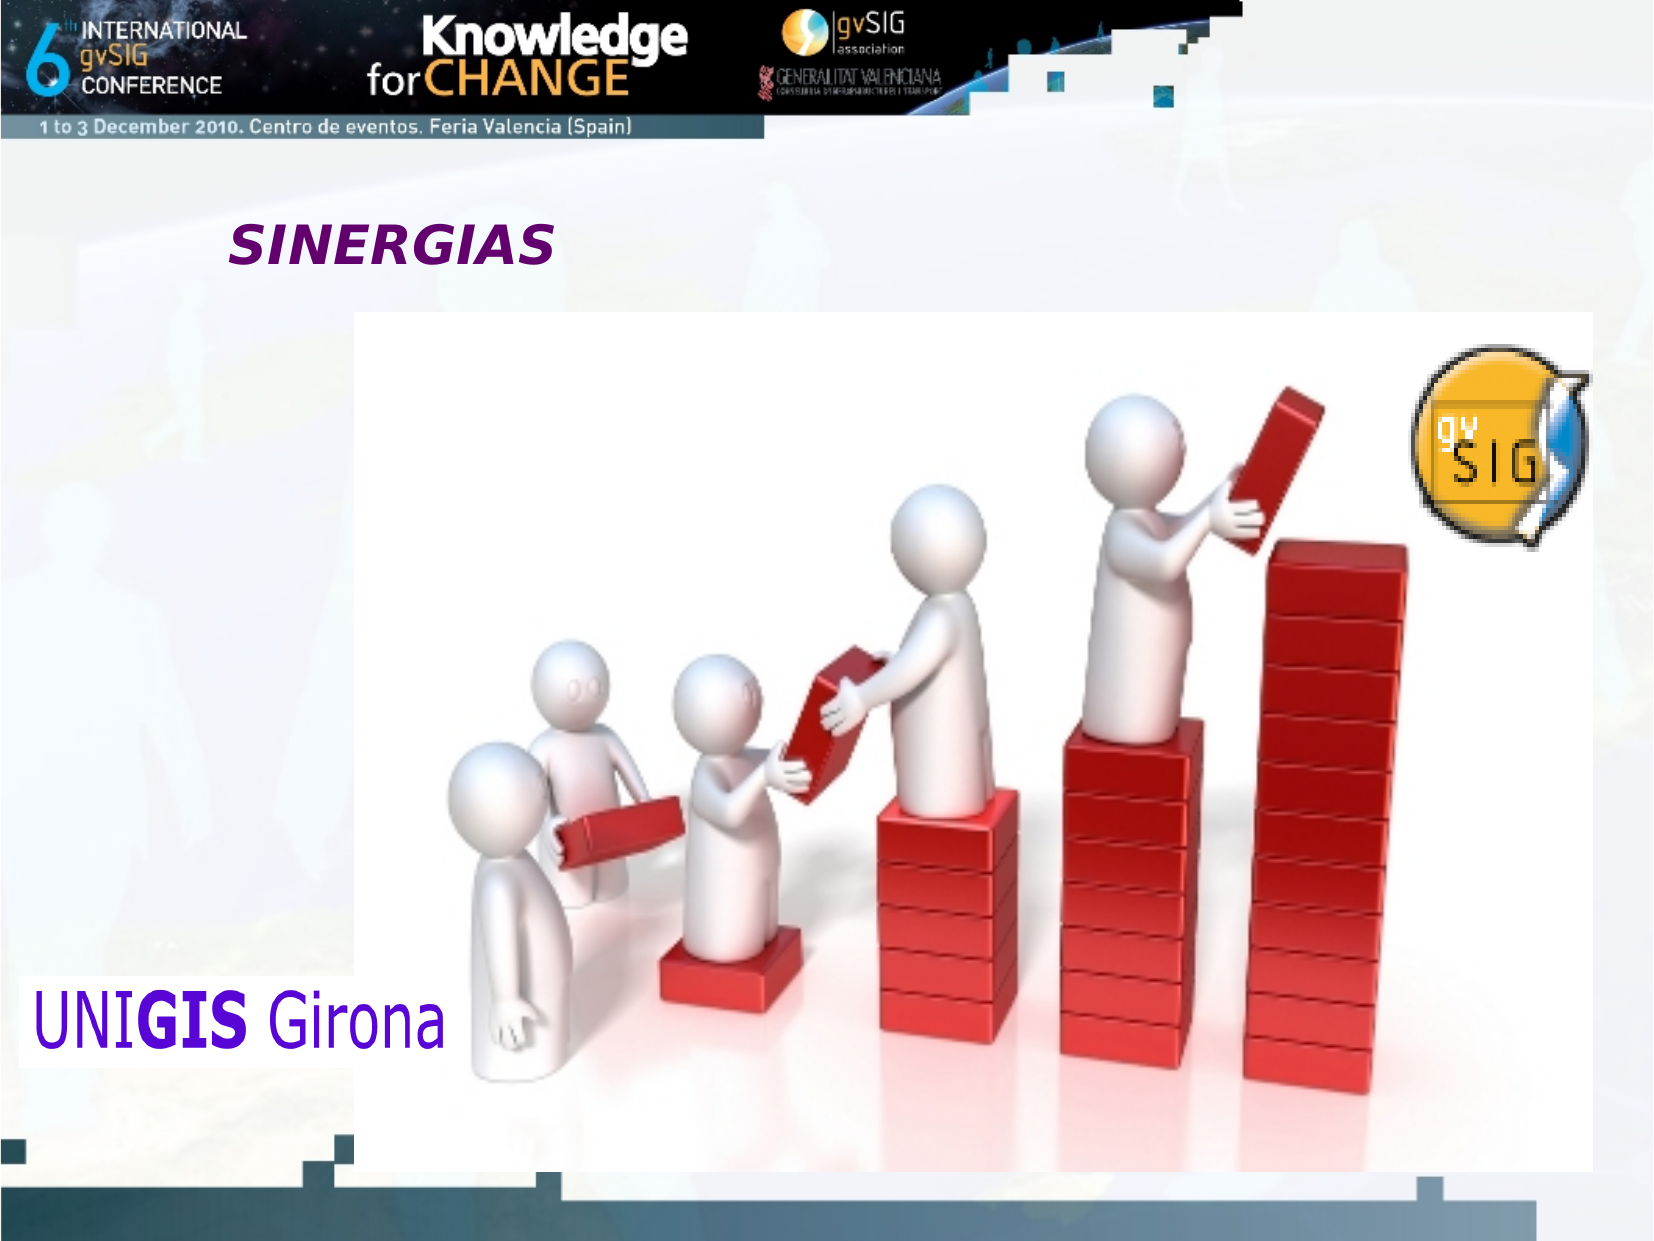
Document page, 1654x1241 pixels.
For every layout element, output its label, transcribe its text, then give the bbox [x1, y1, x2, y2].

text_box SINERGIAS [214, 206, 631, 298]
picture [0, 0, 1654, 1241]
